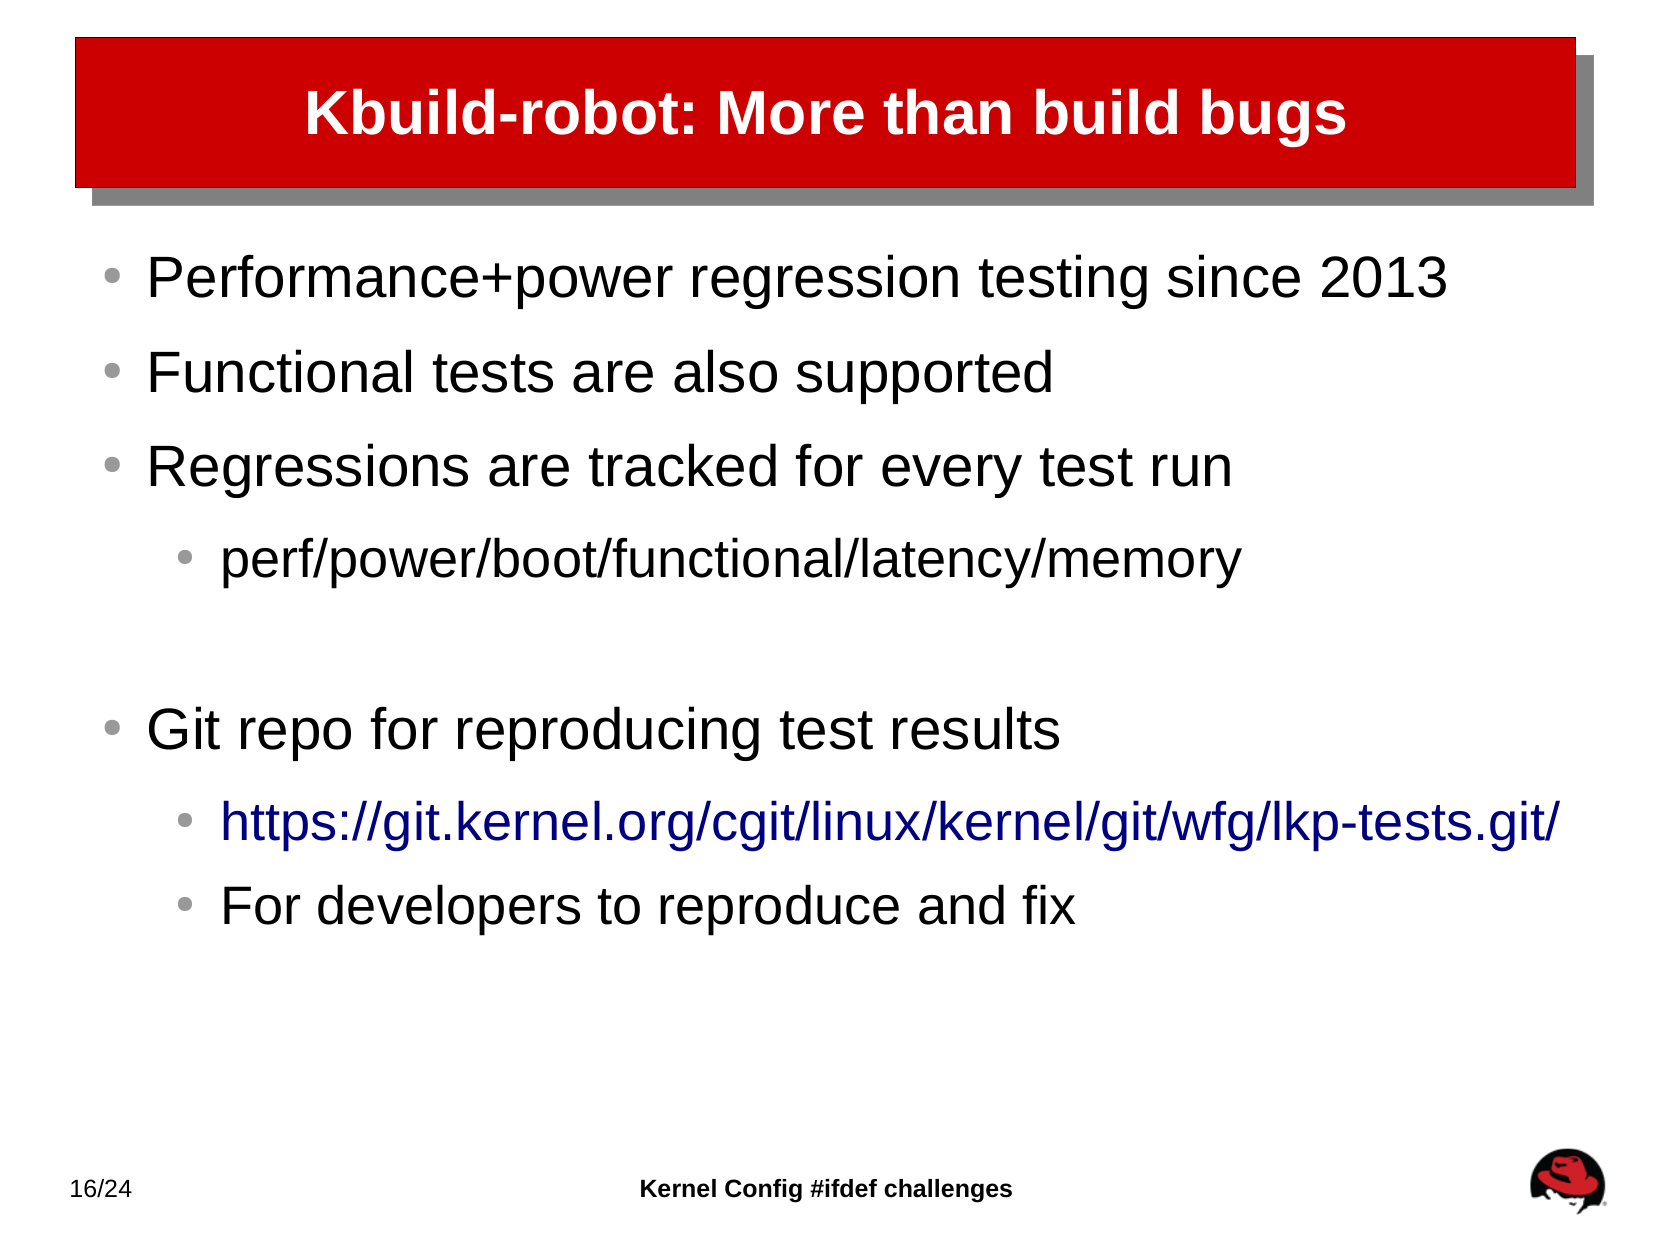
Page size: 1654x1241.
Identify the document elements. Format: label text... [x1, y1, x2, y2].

title Kbuild-robot: More than build bugs [82, 37, 1571, 188]
list Performance+power regression testing since 2013 Functional tests are also supported Regressions are tracked for every test run perf/power/boot/functional/latency/memory Git repo for reproducing test results https://git.kernel.org/cgit/linux/kernel/git/wfg/lkp-tests.git/ For developers to reproduce and fix [86, 244, 1576, 1039]
picture [1529, 1146, 1613, 1224]
